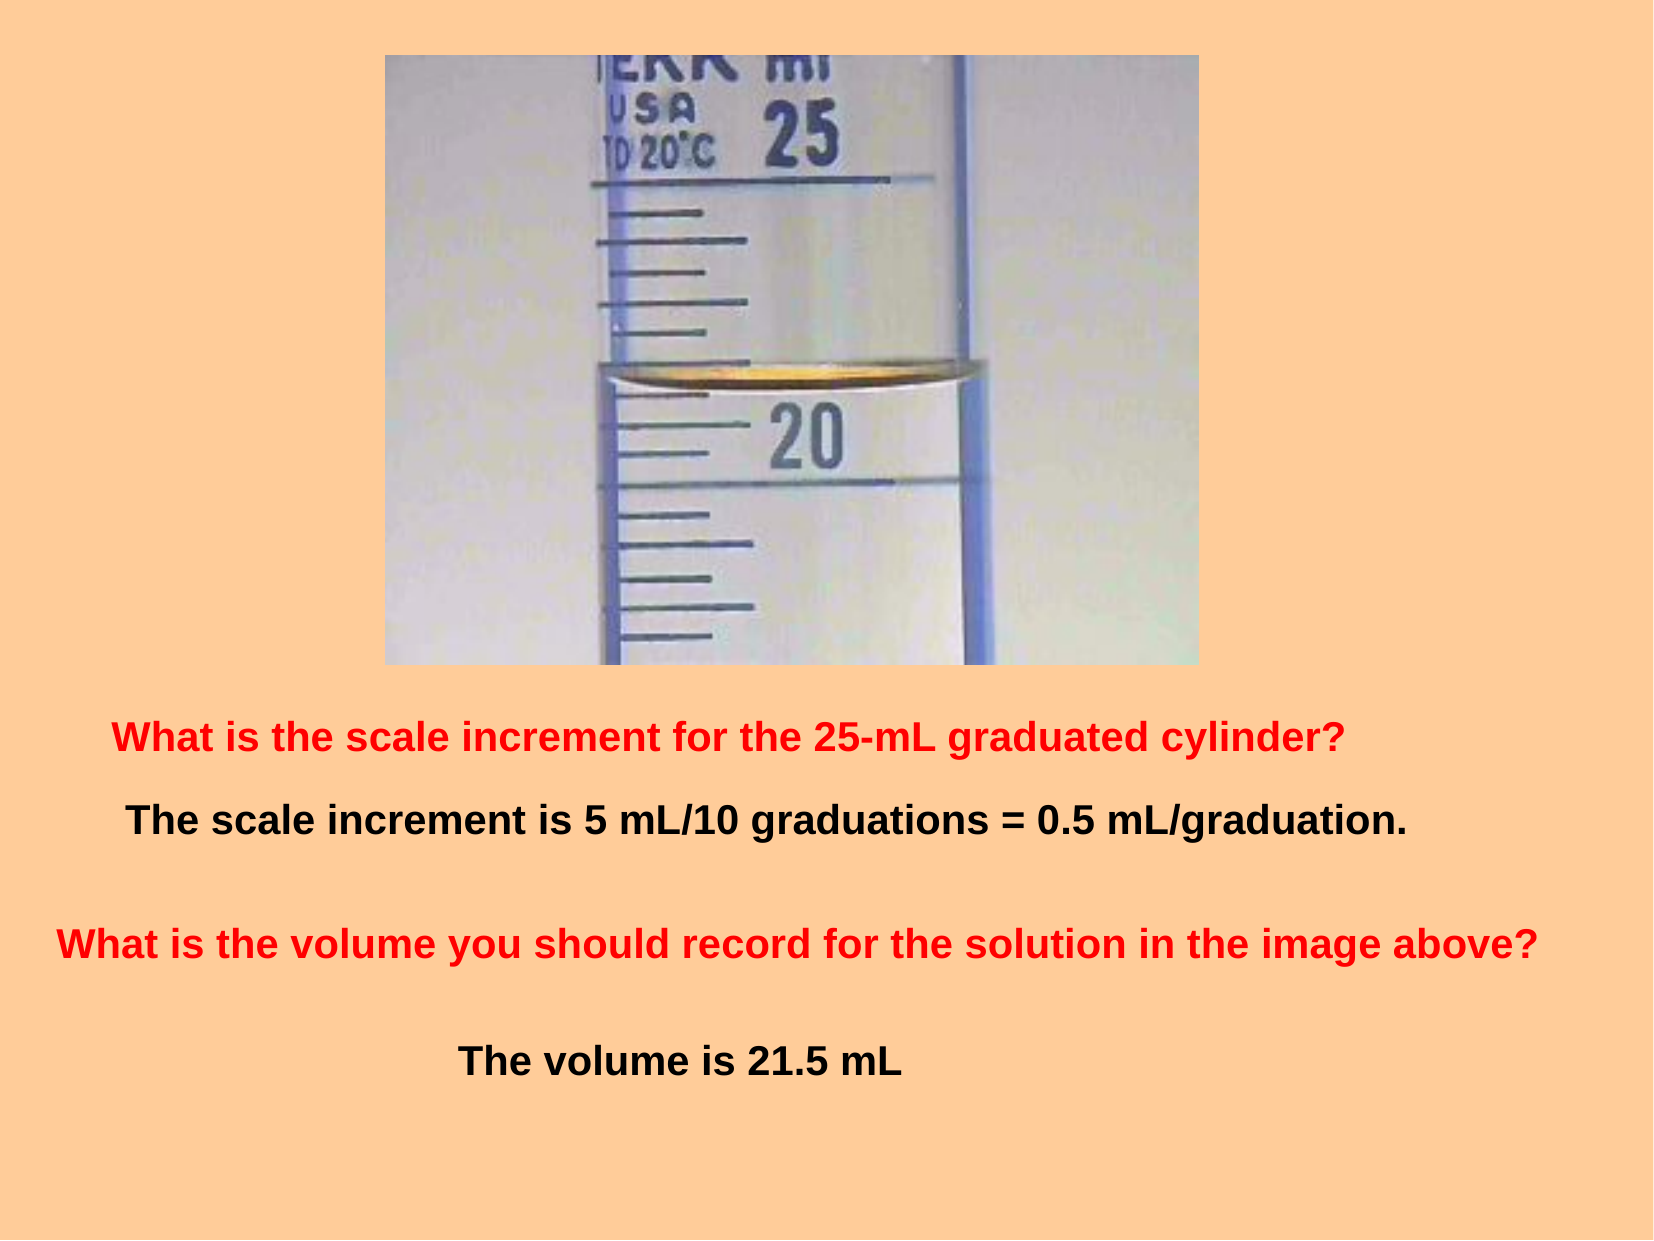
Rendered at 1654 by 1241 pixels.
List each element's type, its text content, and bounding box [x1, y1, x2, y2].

text_box What is the volume you should record for the solution in the image above? [41, 909, 1654, 982]
text_box The scale increment is 5 mL/10 graduations = 0.5 mL/graduation. [110, 785, 1654, 909]
text_box What is the scale increment for the 25-mL graduated cylinder? [96, 703, 1585, 768]
picture [385, 55, 1199, 665]
text_box The volume is 21.5 mL [442, 1026, 1123, 1182]
